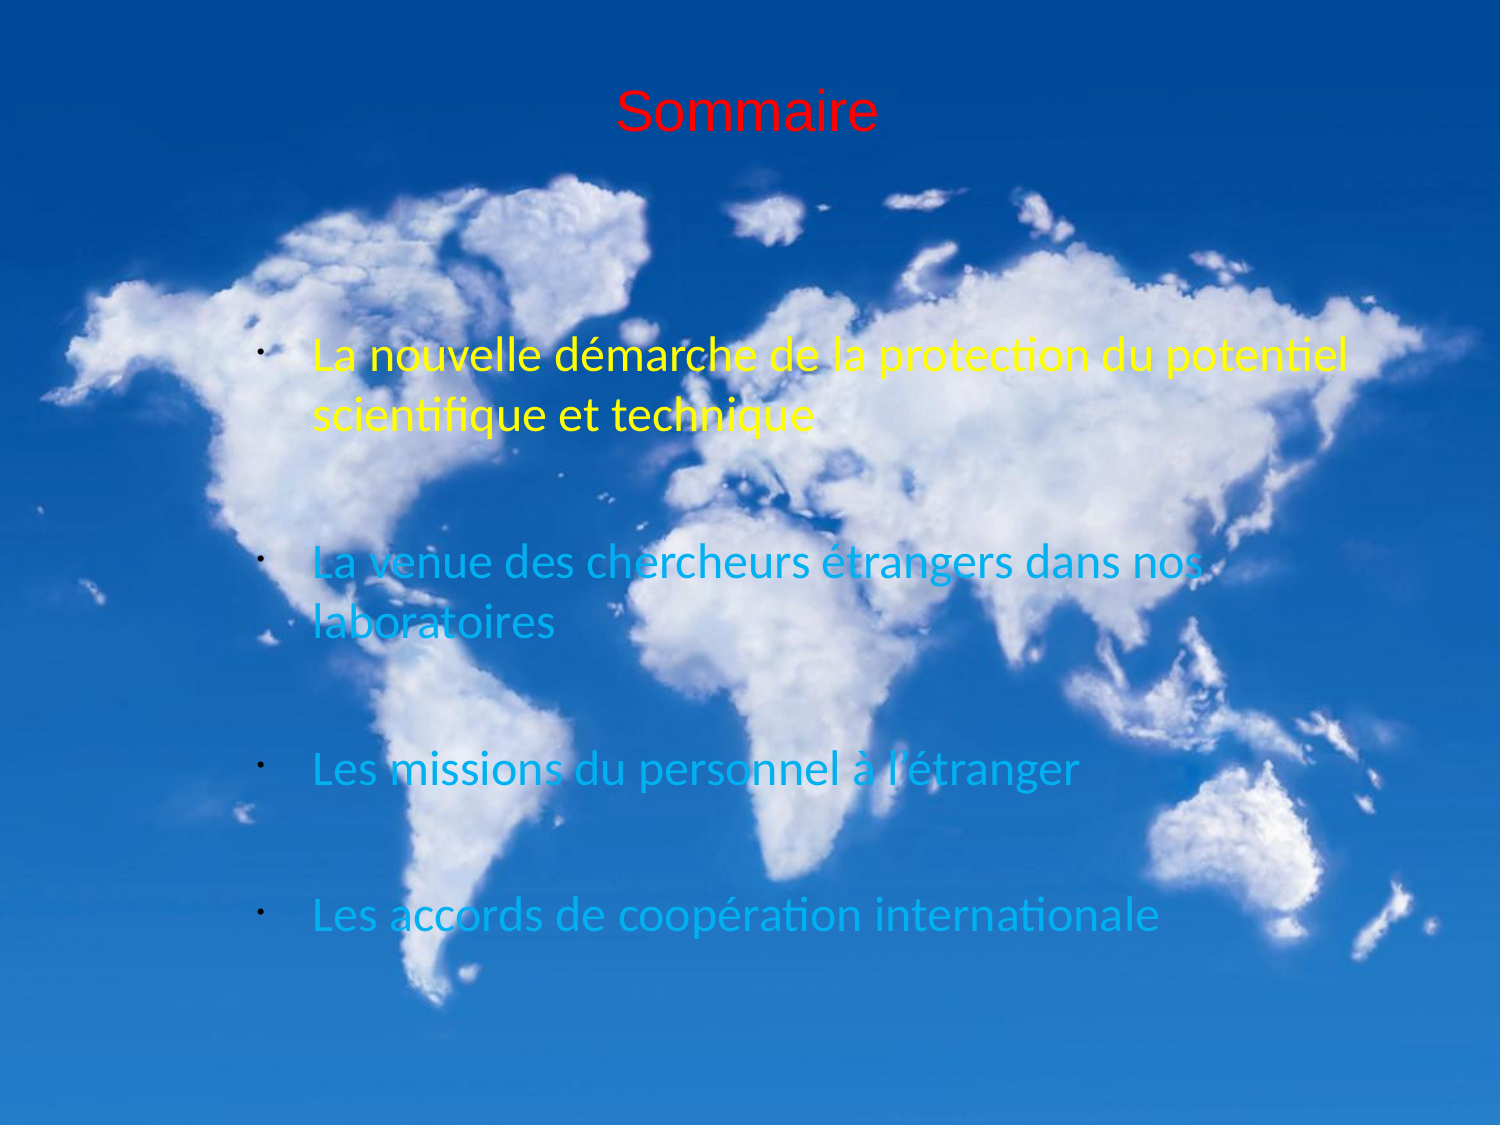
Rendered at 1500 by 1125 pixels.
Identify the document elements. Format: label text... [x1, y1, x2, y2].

text_box Sommaire [218, 22, 1294, 194]
list La nouvelle démarche de la protection du potentiel scientifique et technique La venue des chercheurs étrangers dans nos laboratoires Les missions du personnel à l’étranger Les accords de coopération internationale [241, 314, 1412, 858]
picture [0, 0, 1500, 1125]
